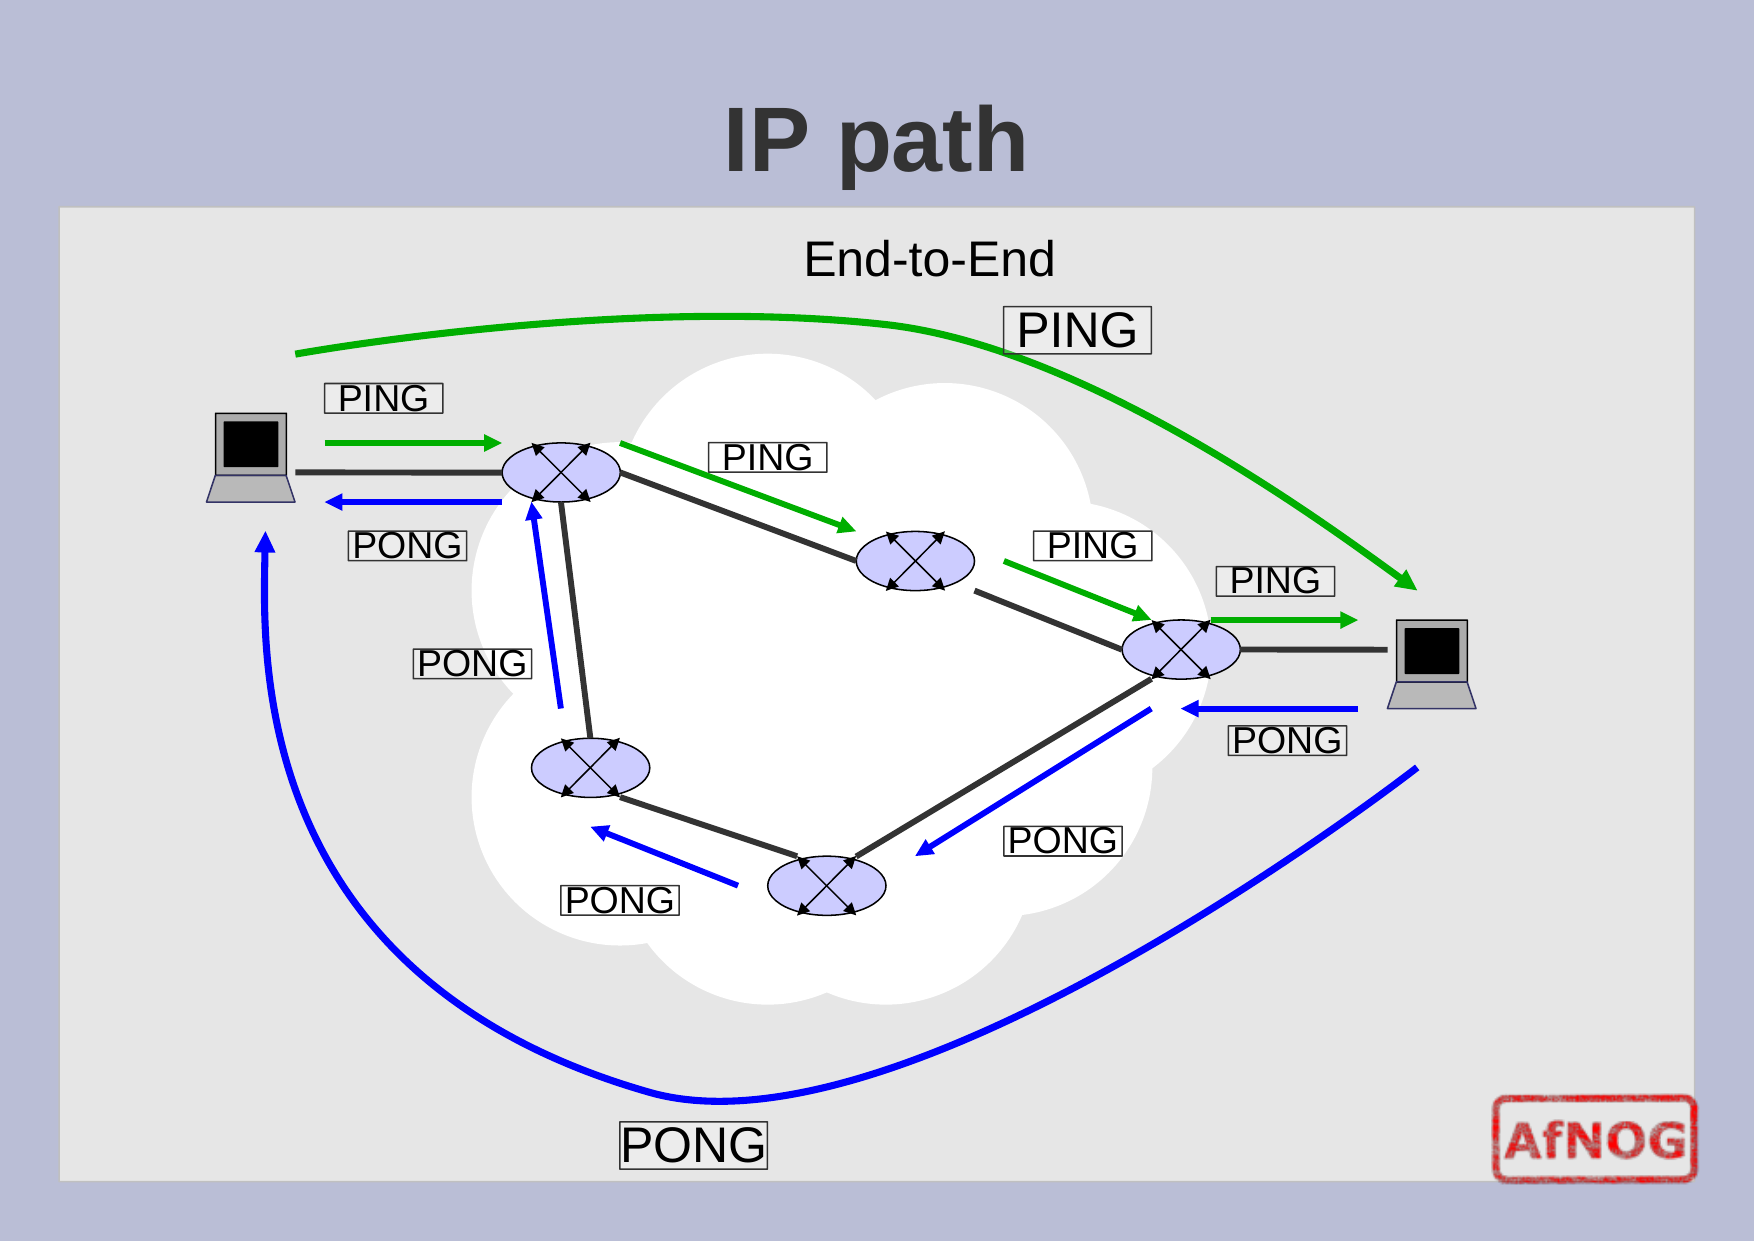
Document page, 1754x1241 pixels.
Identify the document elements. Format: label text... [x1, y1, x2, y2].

text_box PONG [348, 525, 467, 567]
text_box [59, 285, 1695, 1182]
text_box PING [1033, 525, 1153, 567]
text_box PING [1216, 560, 1335, 603]
text_box PONG [1003, 820, 1123, 863]
text_box PONG [560, 879, 680, 922]
title IP path [59, 0, 1695, 285]
picture [1490, 1092, 1701, 1188]
text_box PING [708, 436, 828, 479]
text_box PONG [412, 643, 532, 685]
text_box End-to-End [797, 225, 1064, 295]
text_box PONG [1228, 720, 1347, 762]
text_box PING [1003, 302, 1152, 359]
text_box PONG [619, 1117, 768, 1174]
text_box PING [324, 377, 444, 420]
